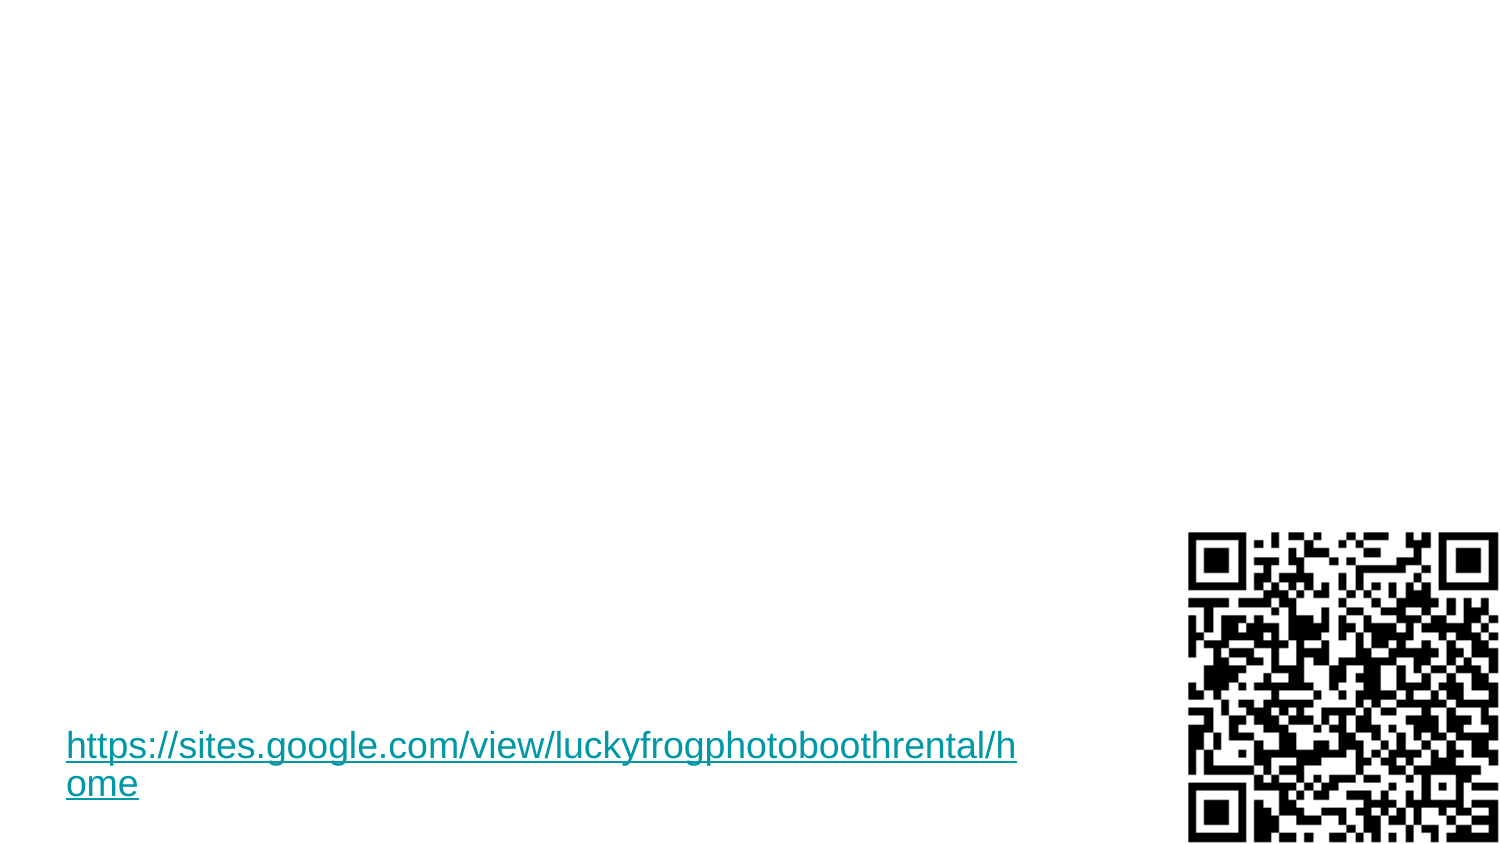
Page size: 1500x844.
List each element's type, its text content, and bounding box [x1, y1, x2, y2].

list https://sites.google.com/view/luckyfrogphotoboothrental/home [51, 694, 1036, 794]
picture [1187, 531, 1500, 844]
